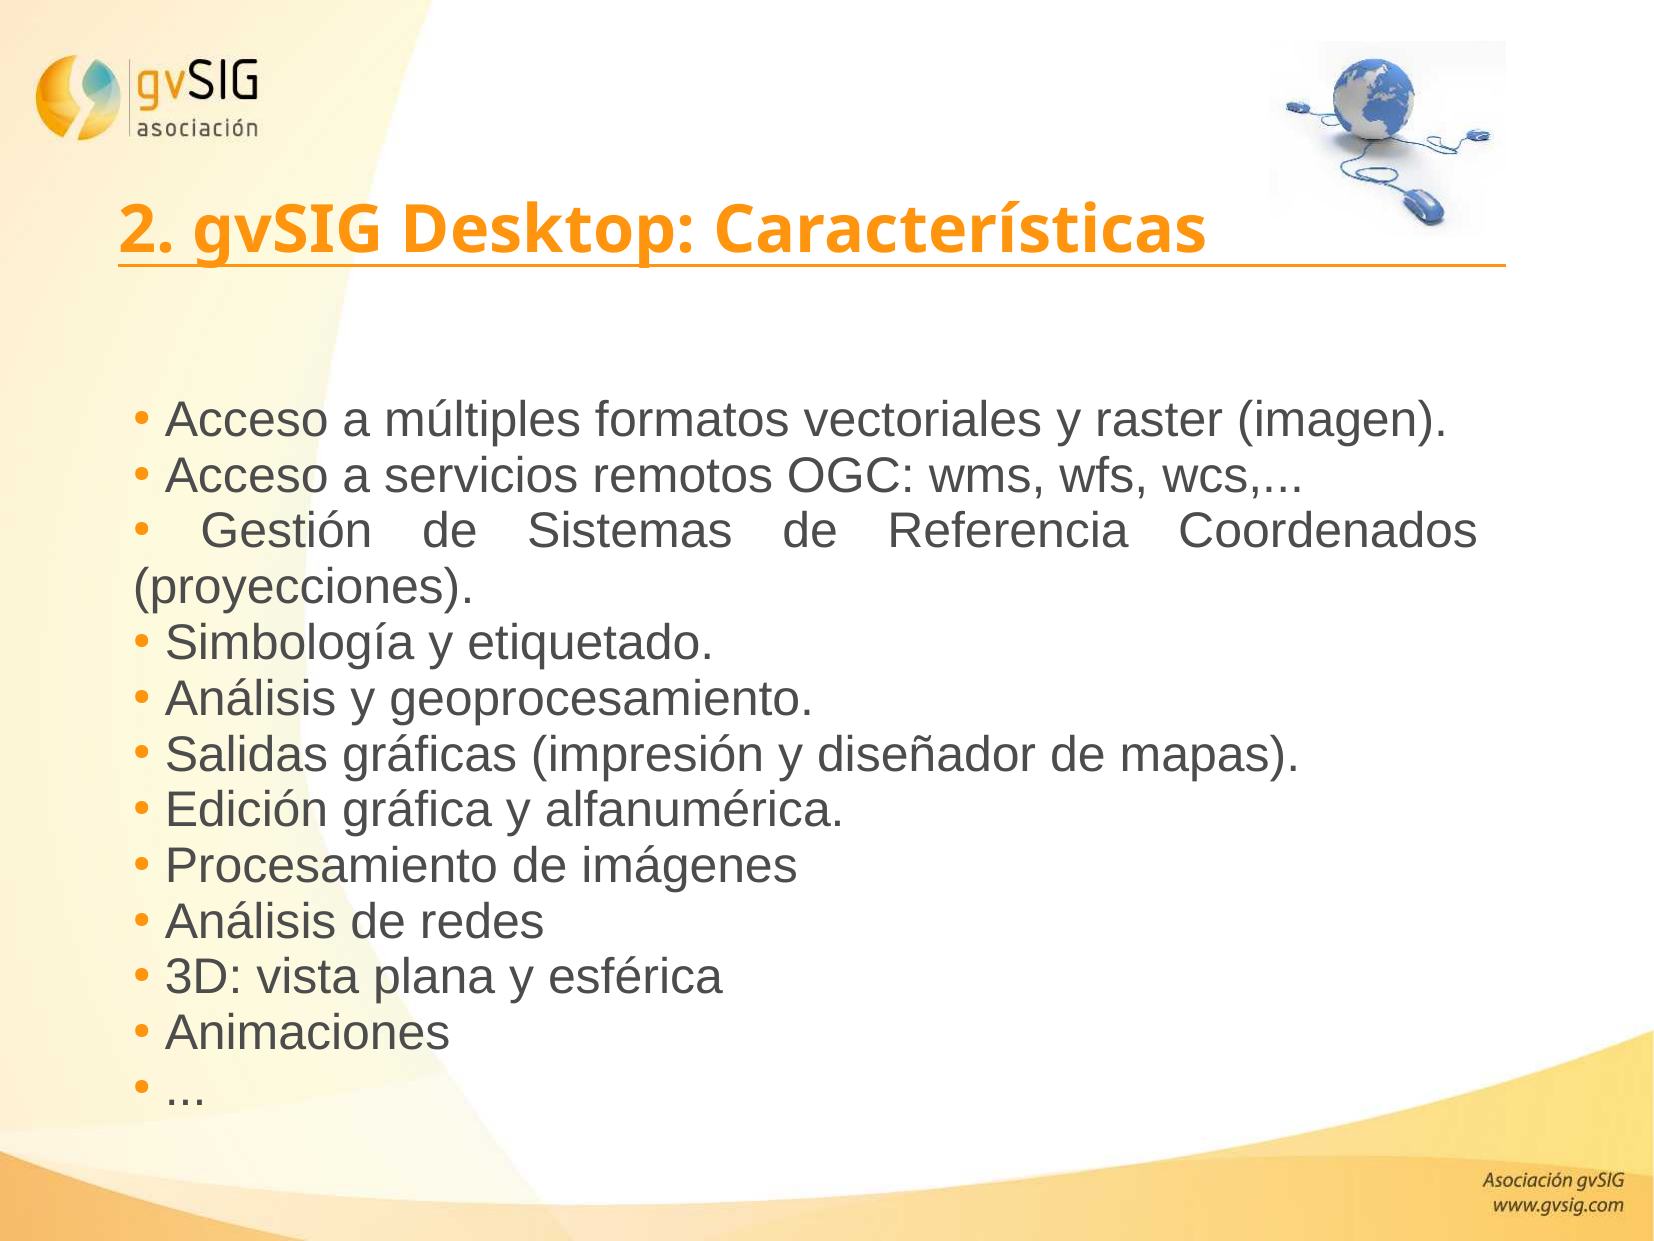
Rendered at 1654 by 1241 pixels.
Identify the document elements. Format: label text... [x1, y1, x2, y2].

text_box Acceso a múltiples formatos vectoriales y raster (imagen). Acceso a servicios remotos OGC: wms, wfs, wcs,... Gestión de Sistemas de Referencia Coordenados (proyecciones). Simbología y etiquetado. Análisis y geoprocesamiento. Salidas gráficas (impresión y diseñador de mapas). Edición gráfica y alfanumérica. Procesamiento de imágenes Análisis de redes 3D: vista plana y esférica Animaciones ... [118, 383, 1494, 1172]
title 2. gvSIG Desktop: Características [118, 177, 1607, 276]
picture [0, 0, 1654, 1241]
